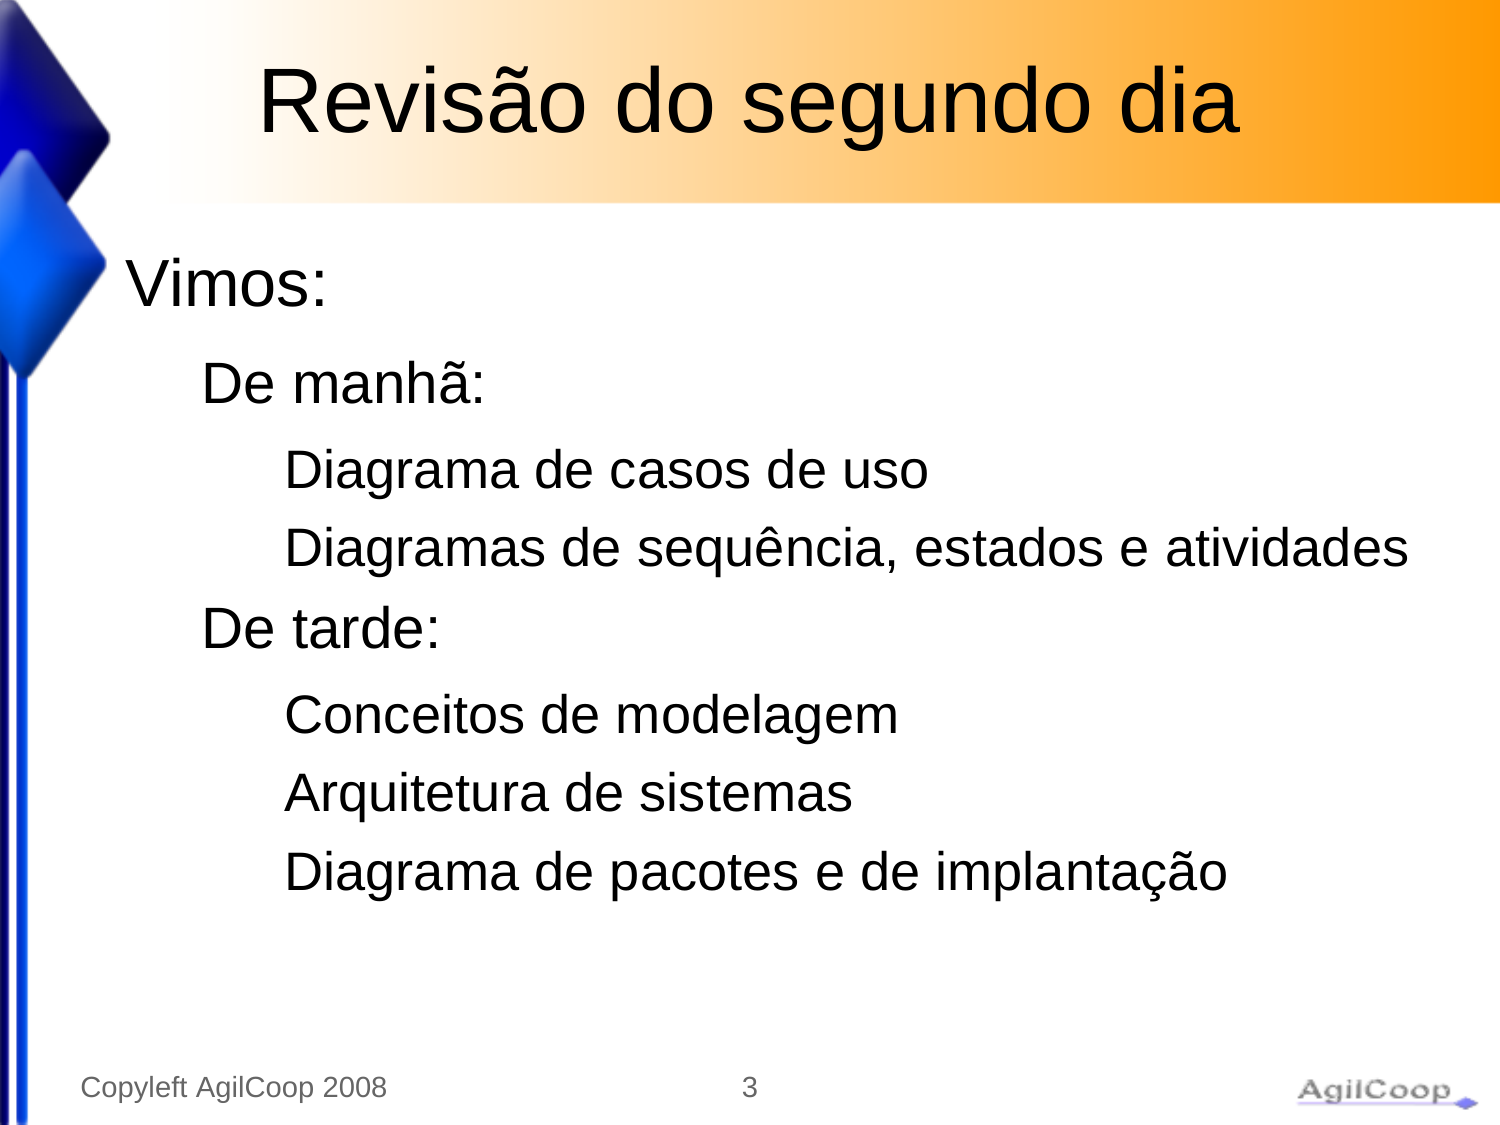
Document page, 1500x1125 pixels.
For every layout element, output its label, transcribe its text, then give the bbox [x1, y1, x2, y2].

picture [0, 0, 1500, 1125]
title Revisão do segundo dia [75, 7, 1425, 196]
list Vimos: De manhã: Diagrama de casos de uso Diagramas de sequência, estados e atividades De tarde: Conceitos de modelagem Arquitetura de sistemas Diagrama de pacotes e de implantação [118, 246, 1477, 1018]
